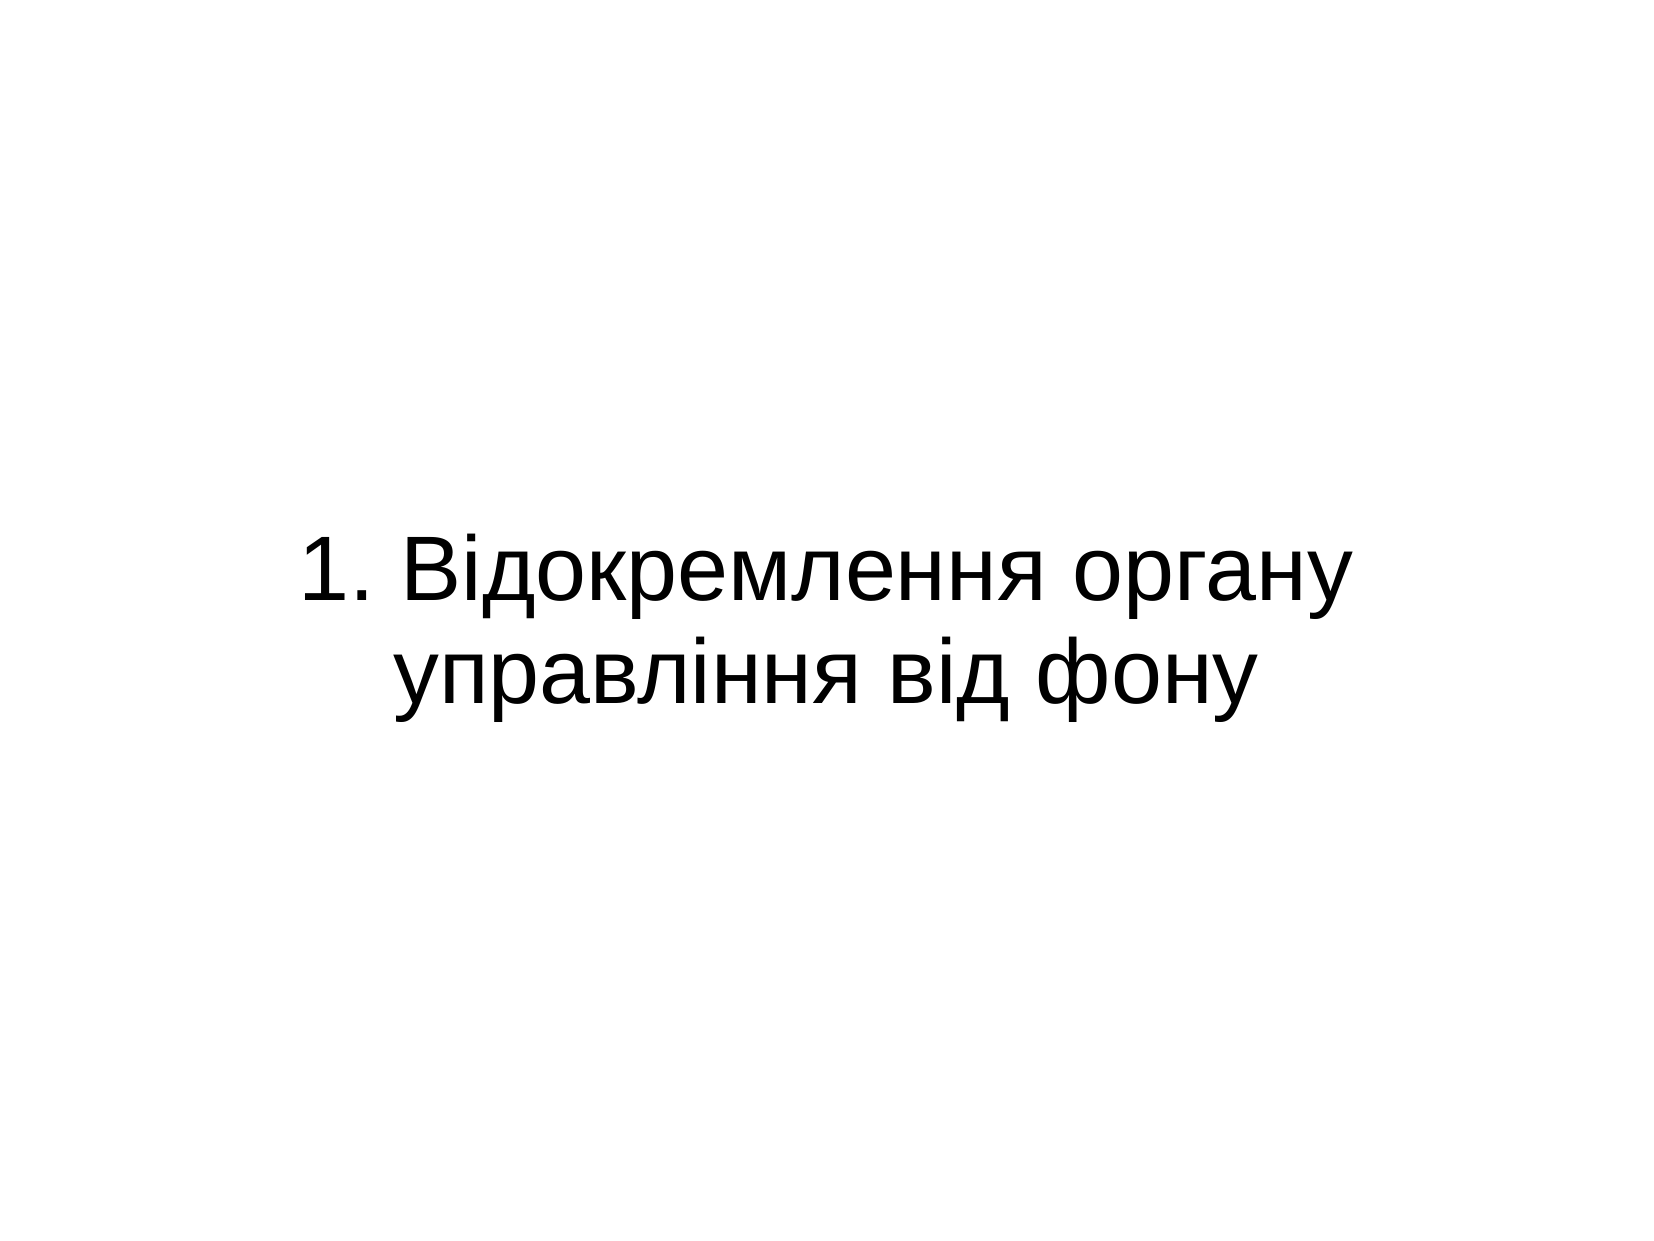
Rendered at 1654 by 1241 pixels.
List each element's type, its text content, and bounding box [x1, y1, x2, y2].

title 1. Відокремлення органу управління від фону [82, 516, 1571, 724]
